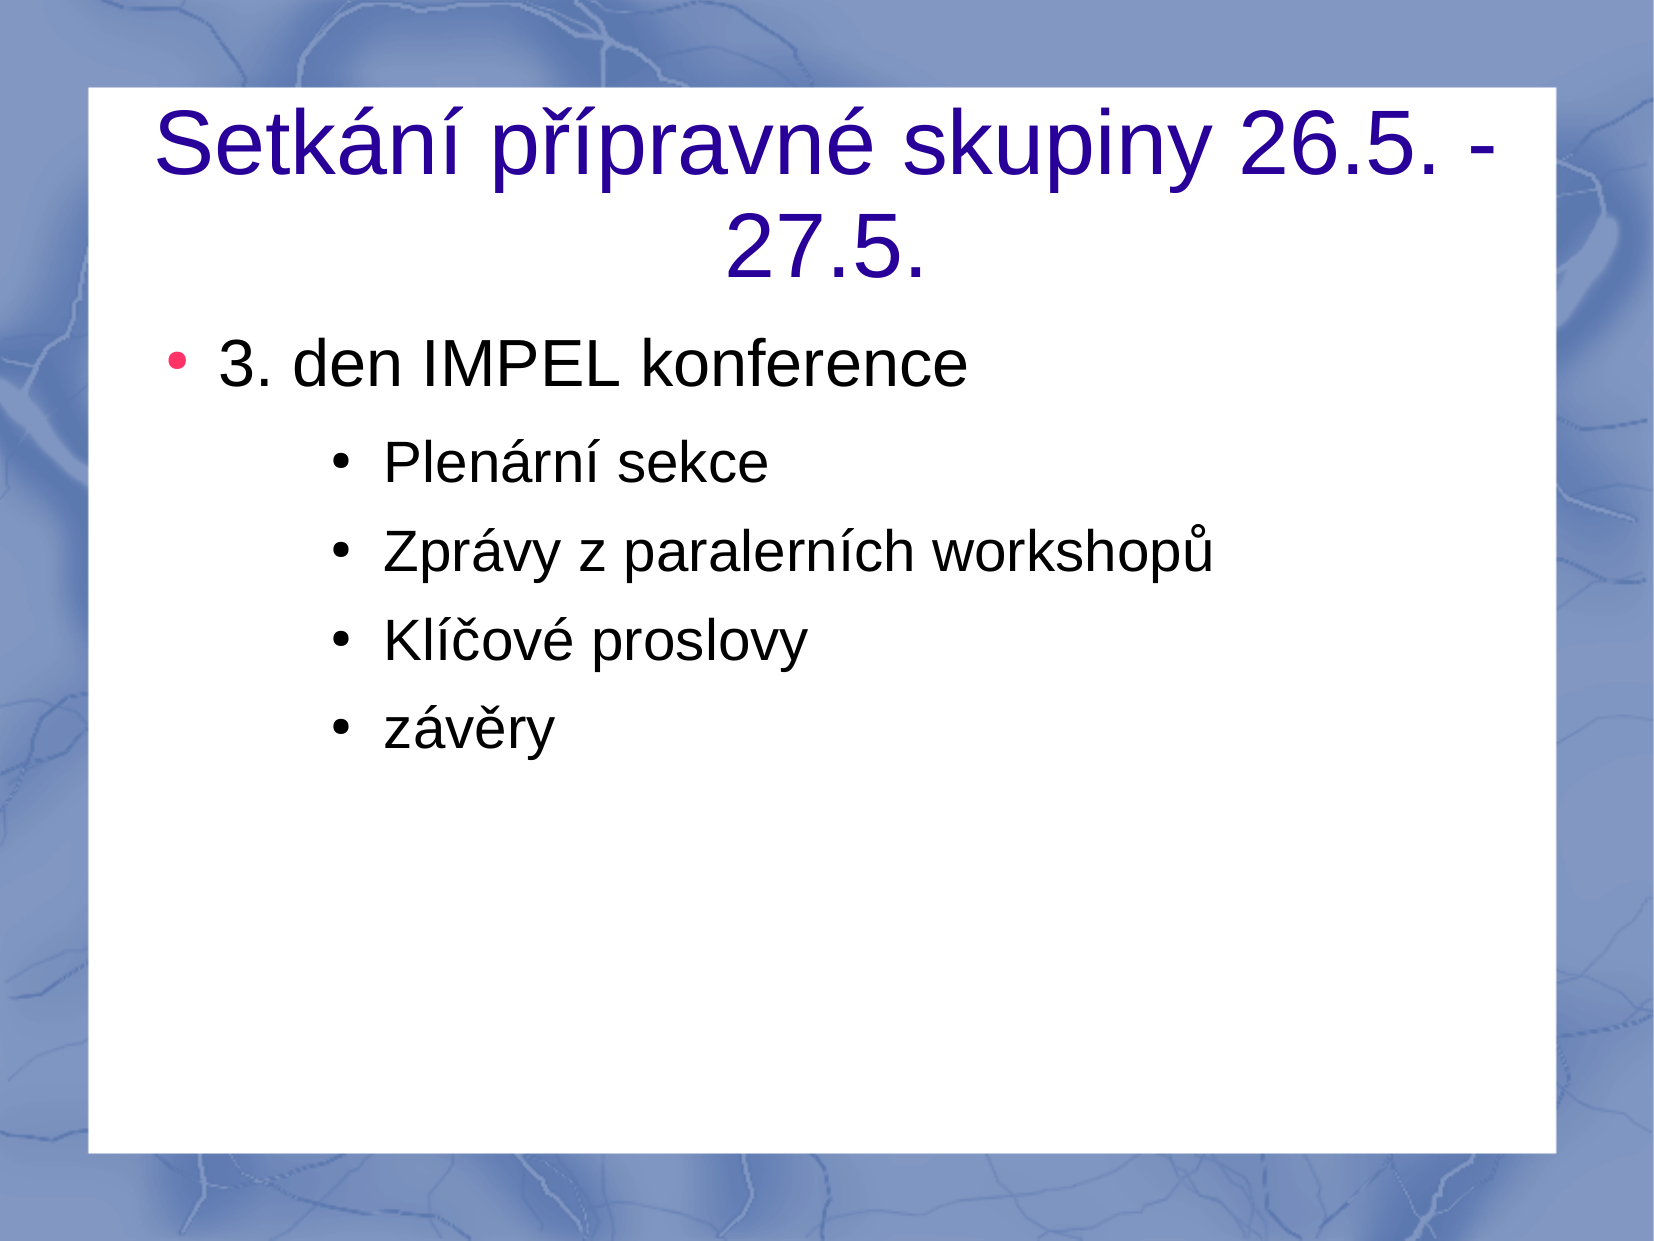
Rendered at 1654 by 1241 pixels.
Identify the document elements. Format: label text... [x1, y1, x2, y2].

title Setkání přípravné skupiny 26.5. - 27.5. [118, 90, 1536, 298]
list 3. den IMPEL konference Plenární sekce Zprávy z paralerních workshopů Klíčové proslovy závěry [147, 325, 1506, 1145]
picture [0, 0, 1654, 1241]
